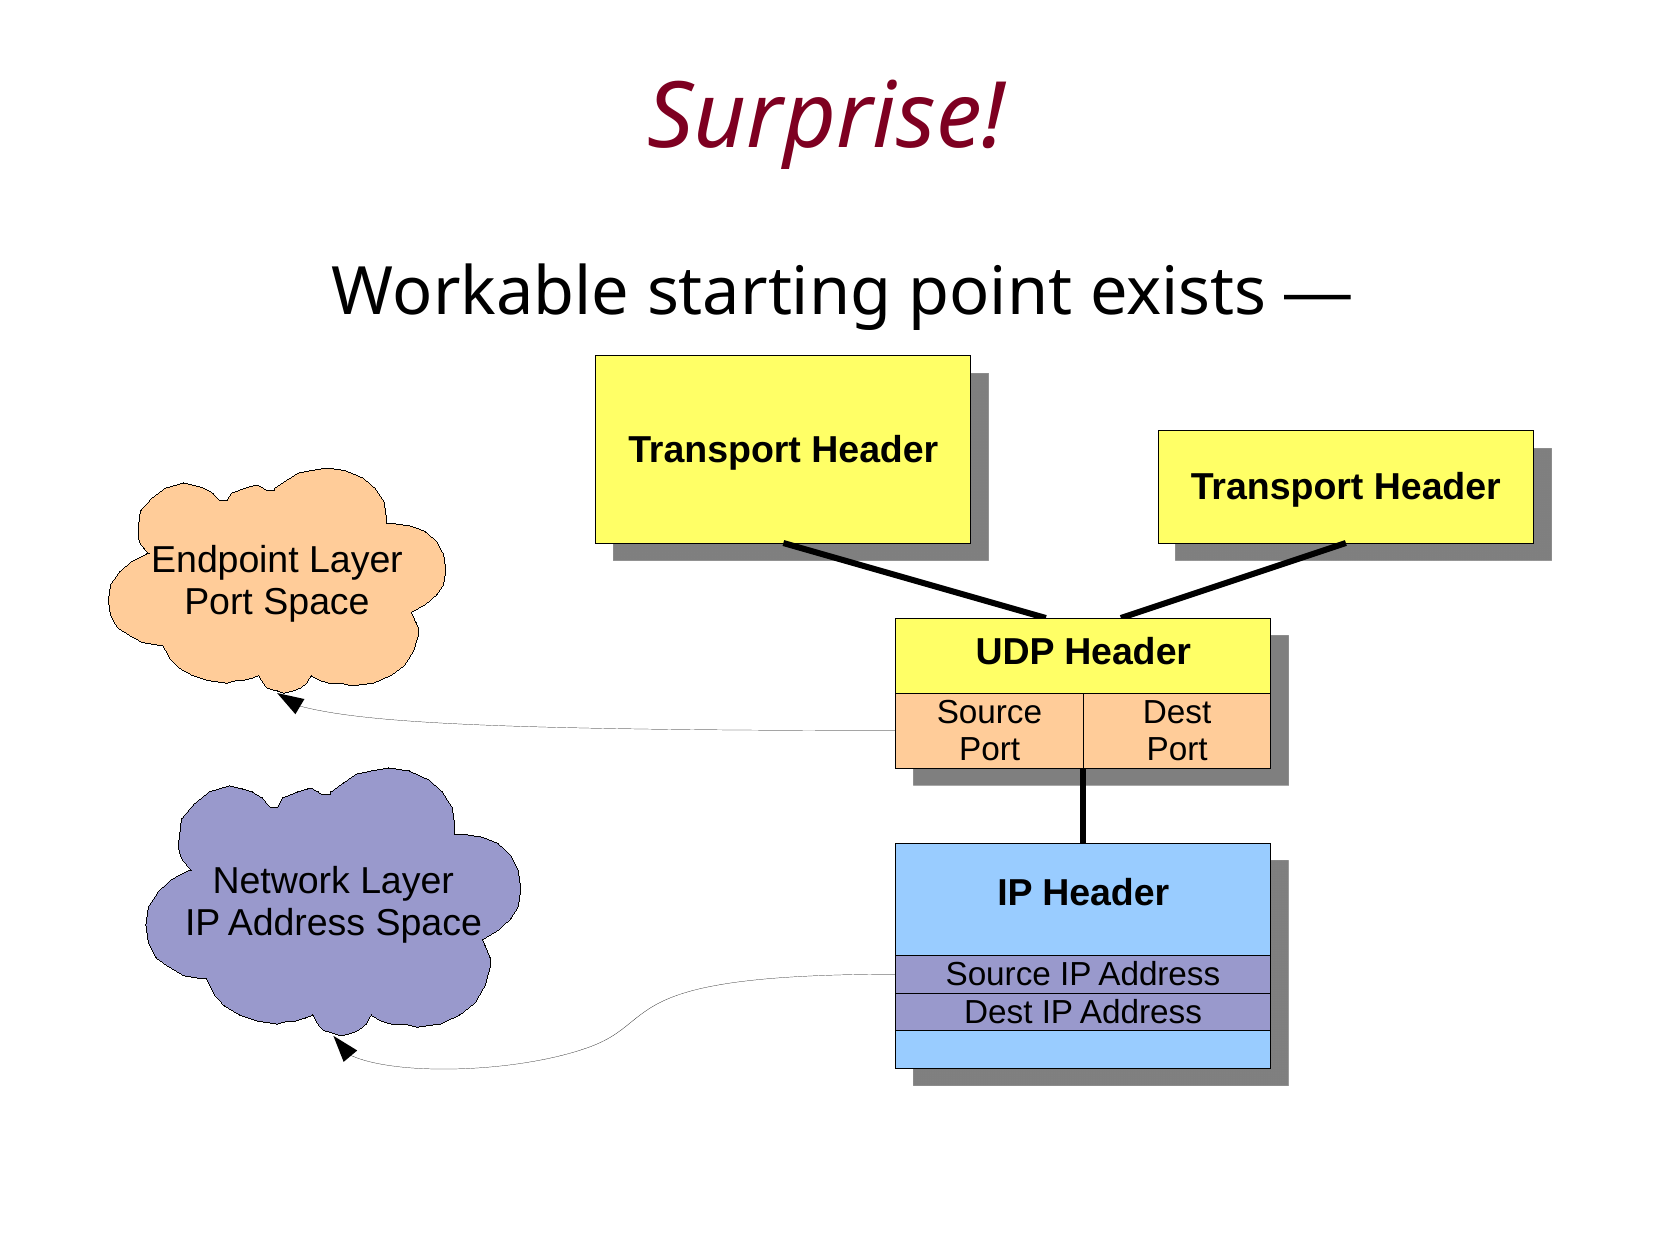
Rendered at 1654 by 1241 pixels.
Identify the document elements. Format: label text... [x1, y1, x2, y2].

text_box Source IP Address [895, 955, 1271, 993]
text_box Network Layer IP Address Space [145, 767, 521, 1036]
title Surprise! [82, 8, 1571, 216]
text_box Endpoint Layer Port Space [108, 468, 446, 694]
text_box IP Header [895, 843, 1271, 955]
text_box Dest IP Address [895, 993, 1271, 1031]
text_box Transport Header [1158, 430, 1534, 544]
text_box UDP Header [895, 618, 1271, 693]
list Workable starting point exists — UDP! [252, 242, 1431, 366]
text_box IP Header [895, 1031, 1271, 1069]
text_box Dest Port [1083, 693, 1271, 769]
text_box Source Port [895, 693, 1083, 769]
text_box Transport Header [595, 355, 971, 544]
